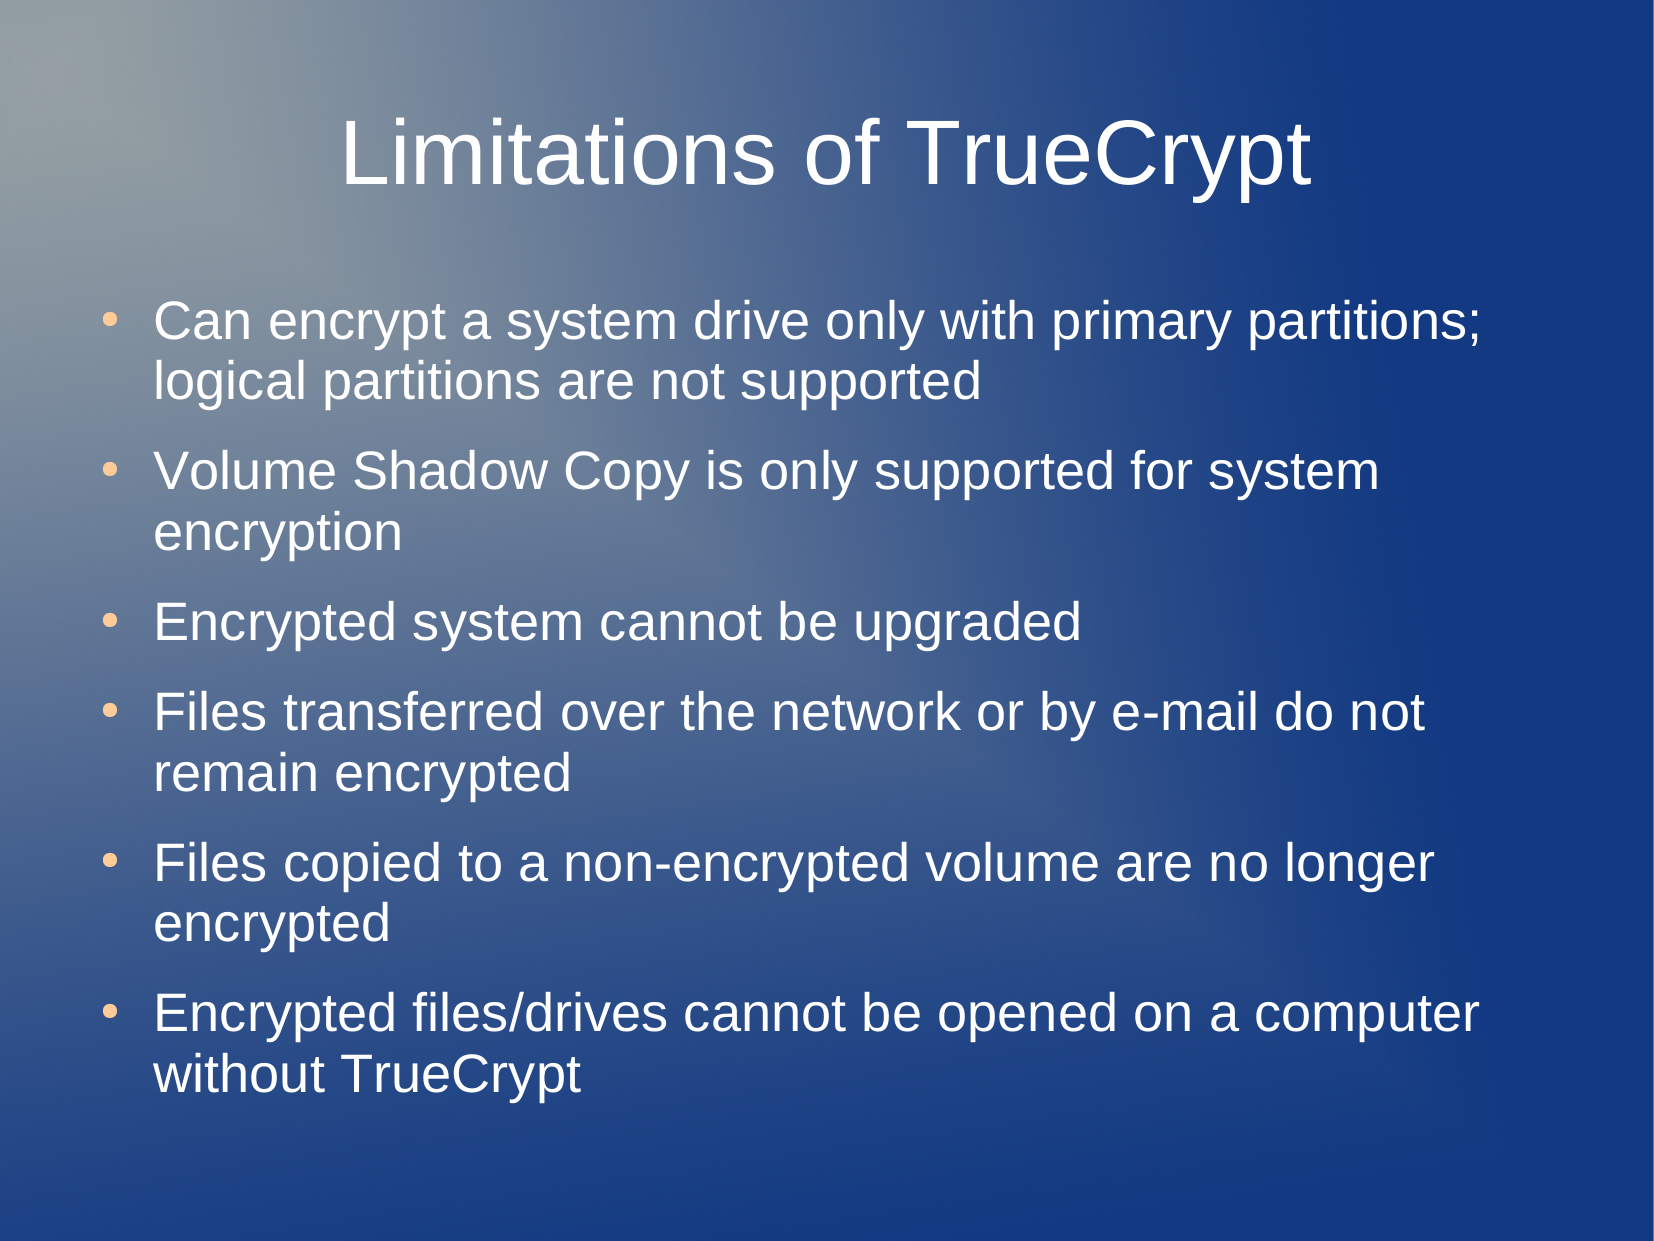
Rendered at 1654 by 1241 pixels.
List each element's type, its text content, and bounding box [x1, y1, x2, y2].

picture [0, 0, 1654, 1241]
title Limitations of TrueCrypt [82, 49, 1571, 257]
list Can encrypt a system drive only with primary partitions; logical partitions are not supported Volume Shadow Copy is only supported for system encryption Encrypted system cannot be upgraded Files transferred over the network or by e-mail do not remain encrypted Files copied to a non-encrypted volume are no longer encrypted Encrypted files/drives cannot be opened on a computer without TrueCrypt [82, 290, 1571, 1109]
